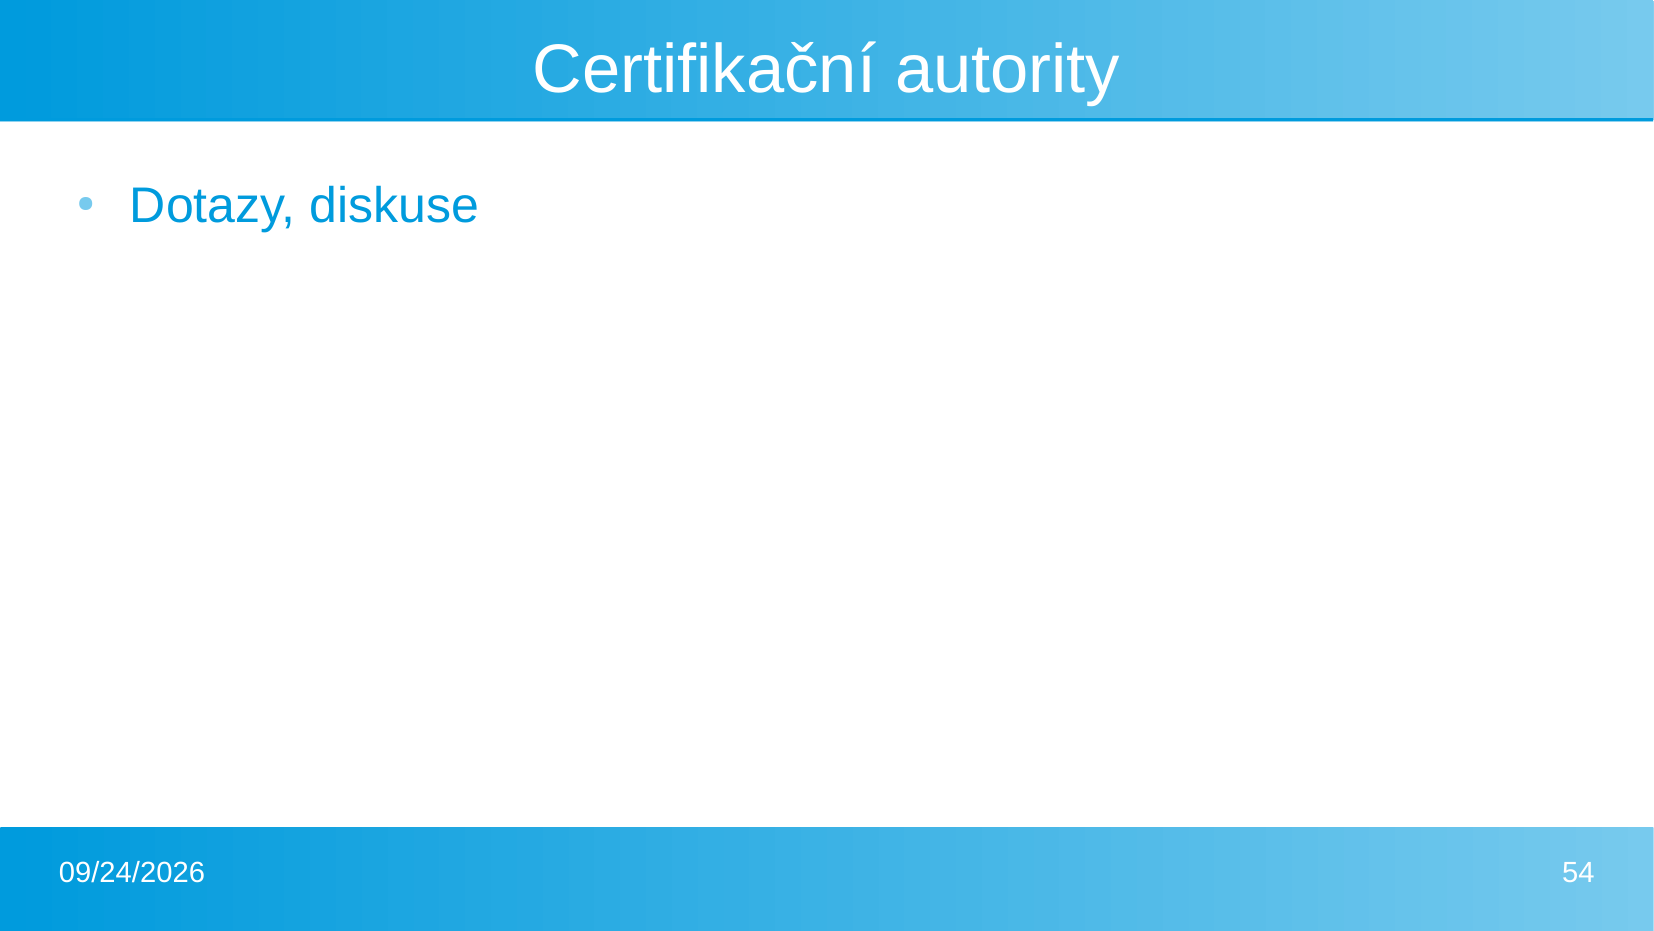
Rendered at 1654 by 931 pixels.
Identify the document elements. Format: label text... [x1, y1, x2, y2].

list Dotazy, diskuse [59, 177, 1595, 768]
title Certifikační autority [59, 29, 1595, 108]
